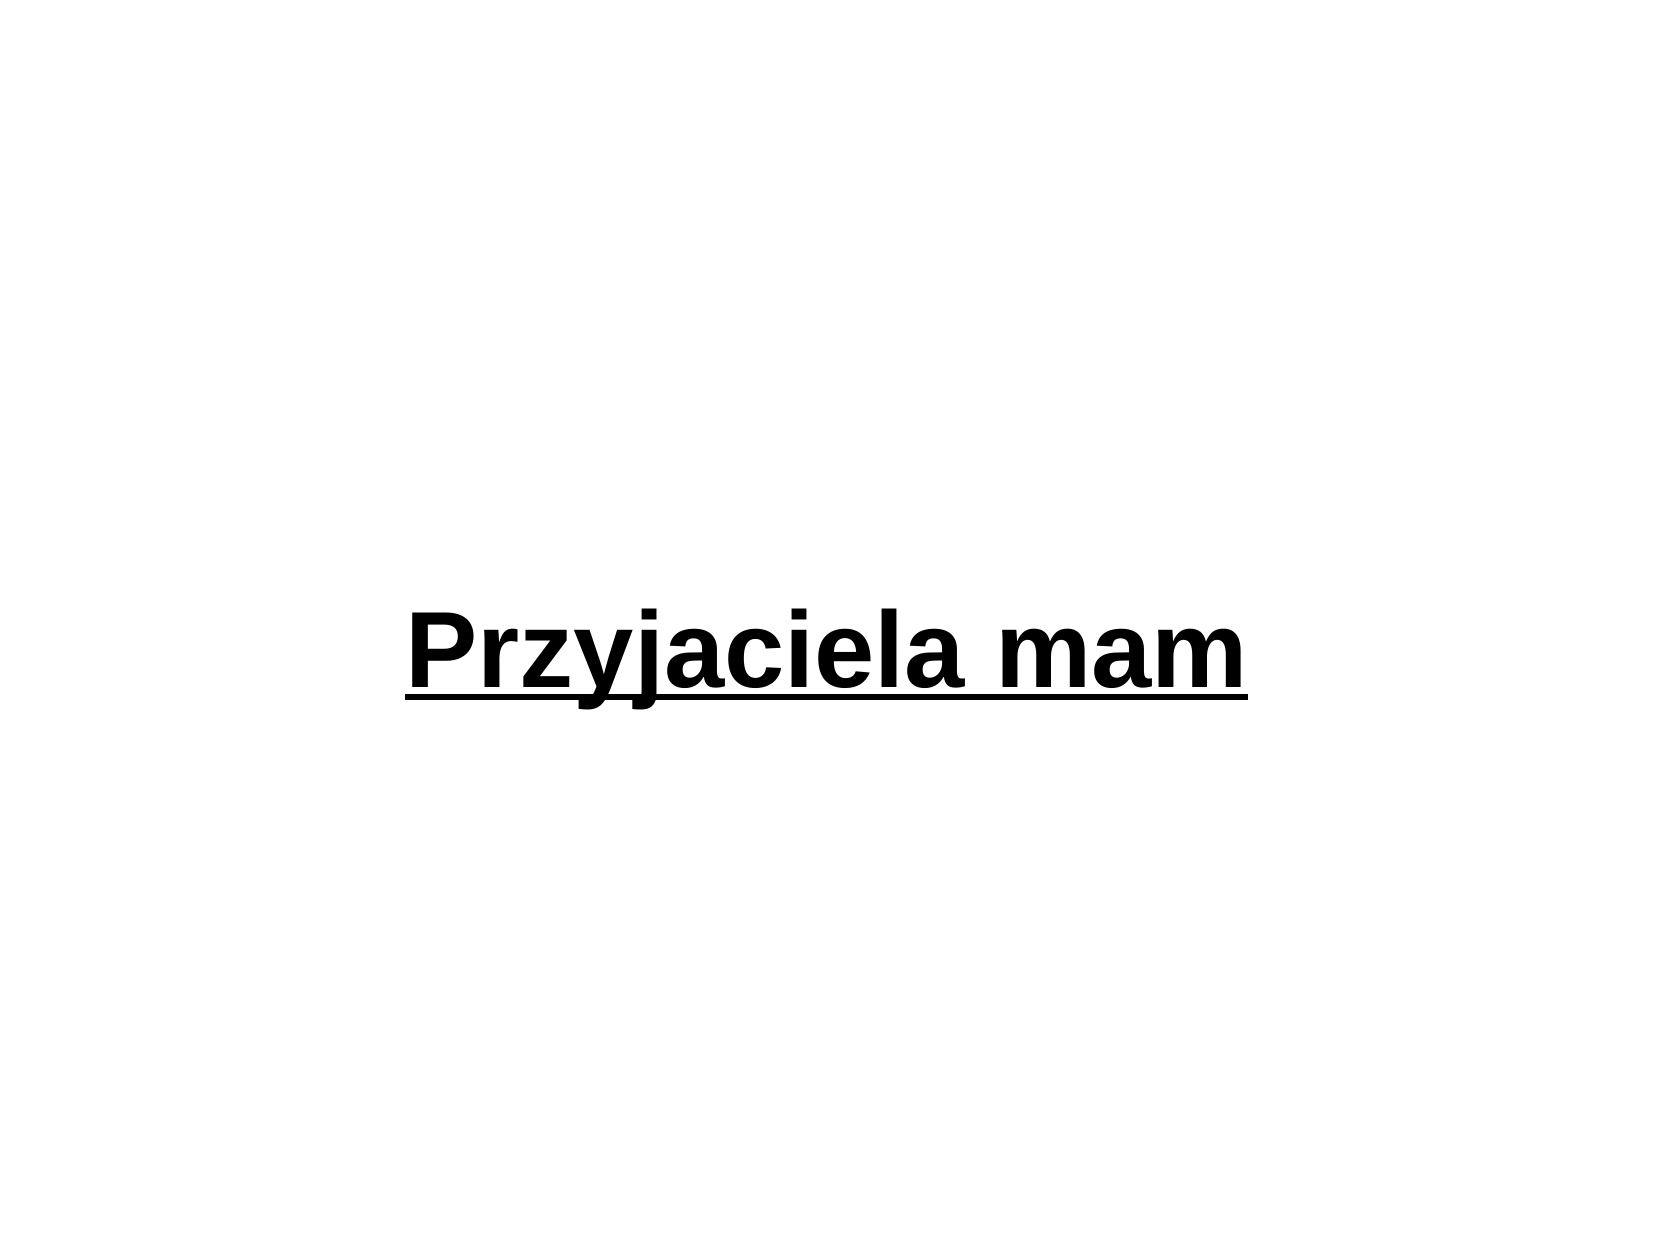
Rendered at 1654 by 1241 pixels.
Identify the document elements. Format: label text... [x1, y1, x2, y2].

subtitle Przyjaciela mam [0, 0, 1654, 1241]
